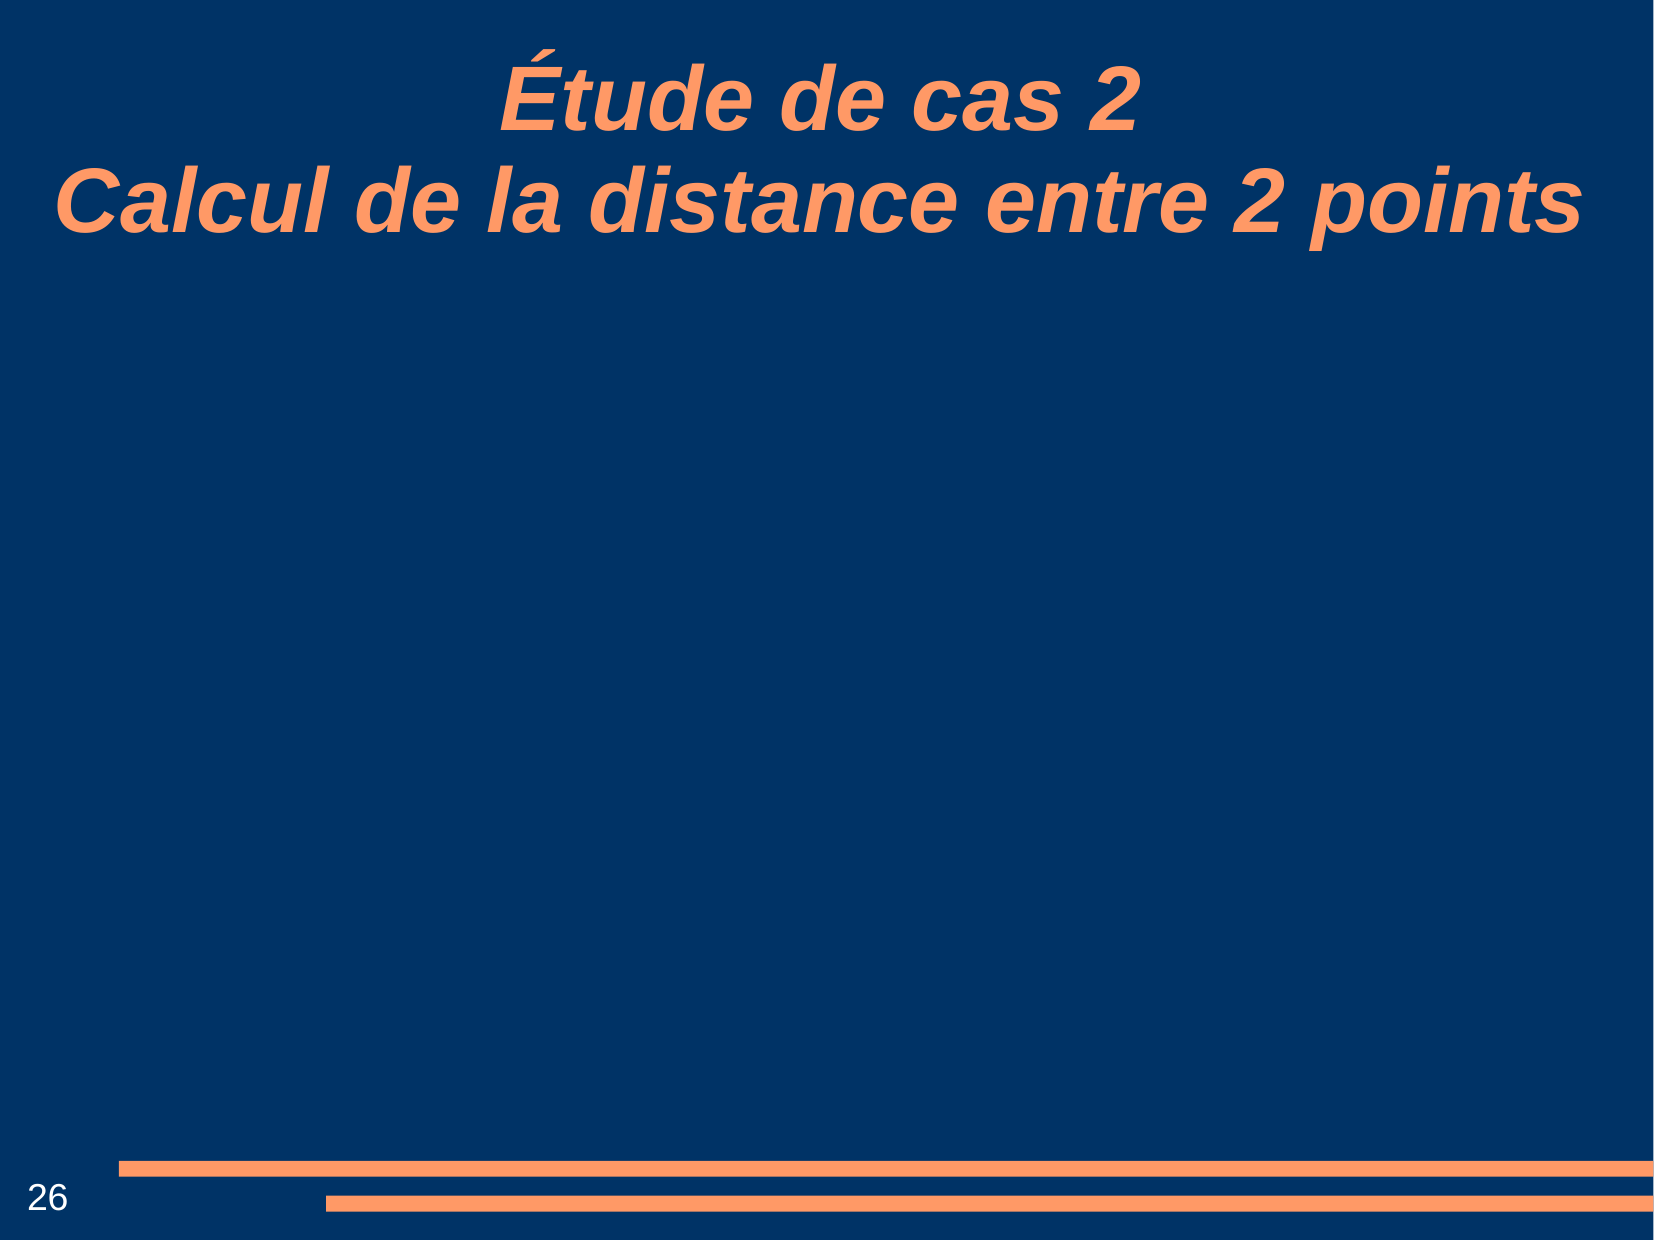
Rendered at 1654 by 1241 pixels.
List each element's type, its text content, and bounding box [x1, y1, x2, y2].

title Étude de cas 2 Calcul de la distance entre 2 points [35, 46, 1607, 254]
